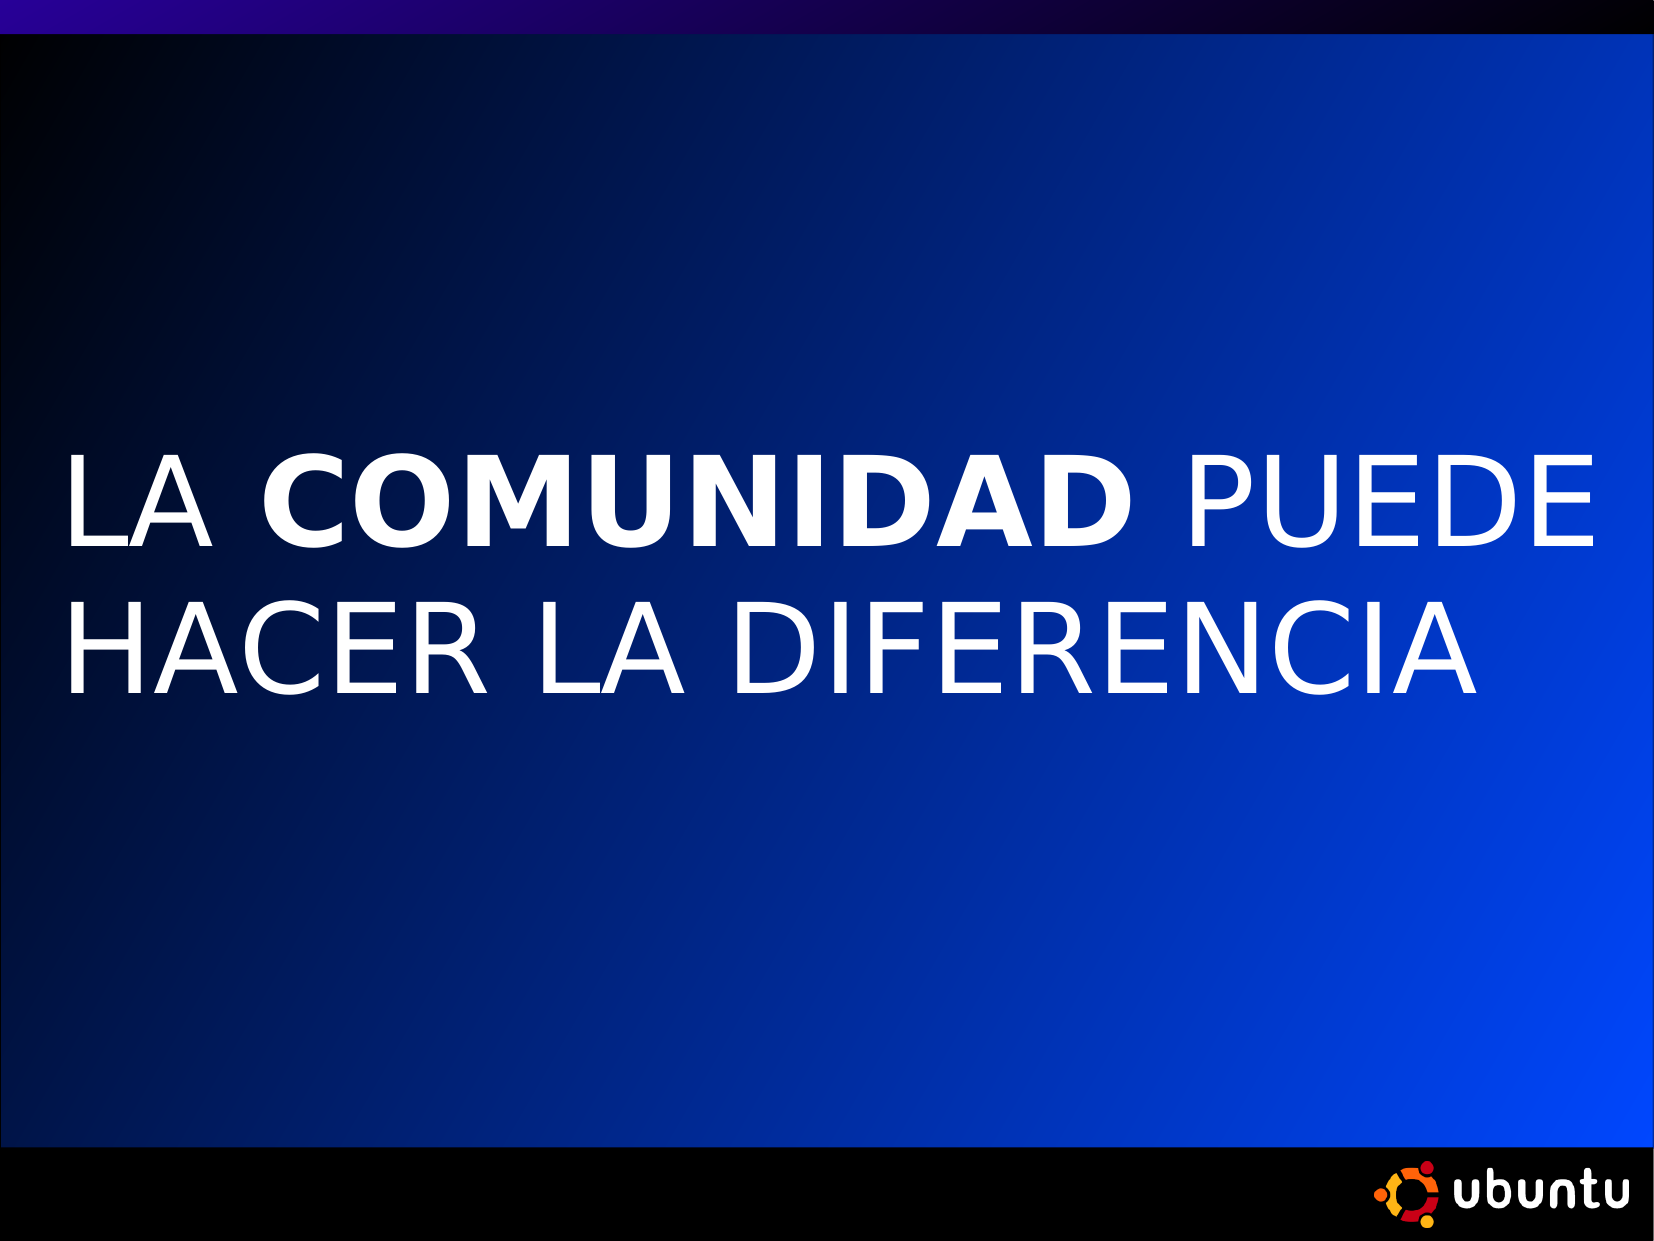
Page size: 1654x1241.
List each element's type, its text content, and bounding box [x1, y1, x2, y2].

picture [1374, 1161, 1629, 1228]
text_box [0, 0, 1654, 1241]
text_box LA COMUNIDAD PUEDE HACER LA DIFERENCIA [59, 429, 1603, 722]
